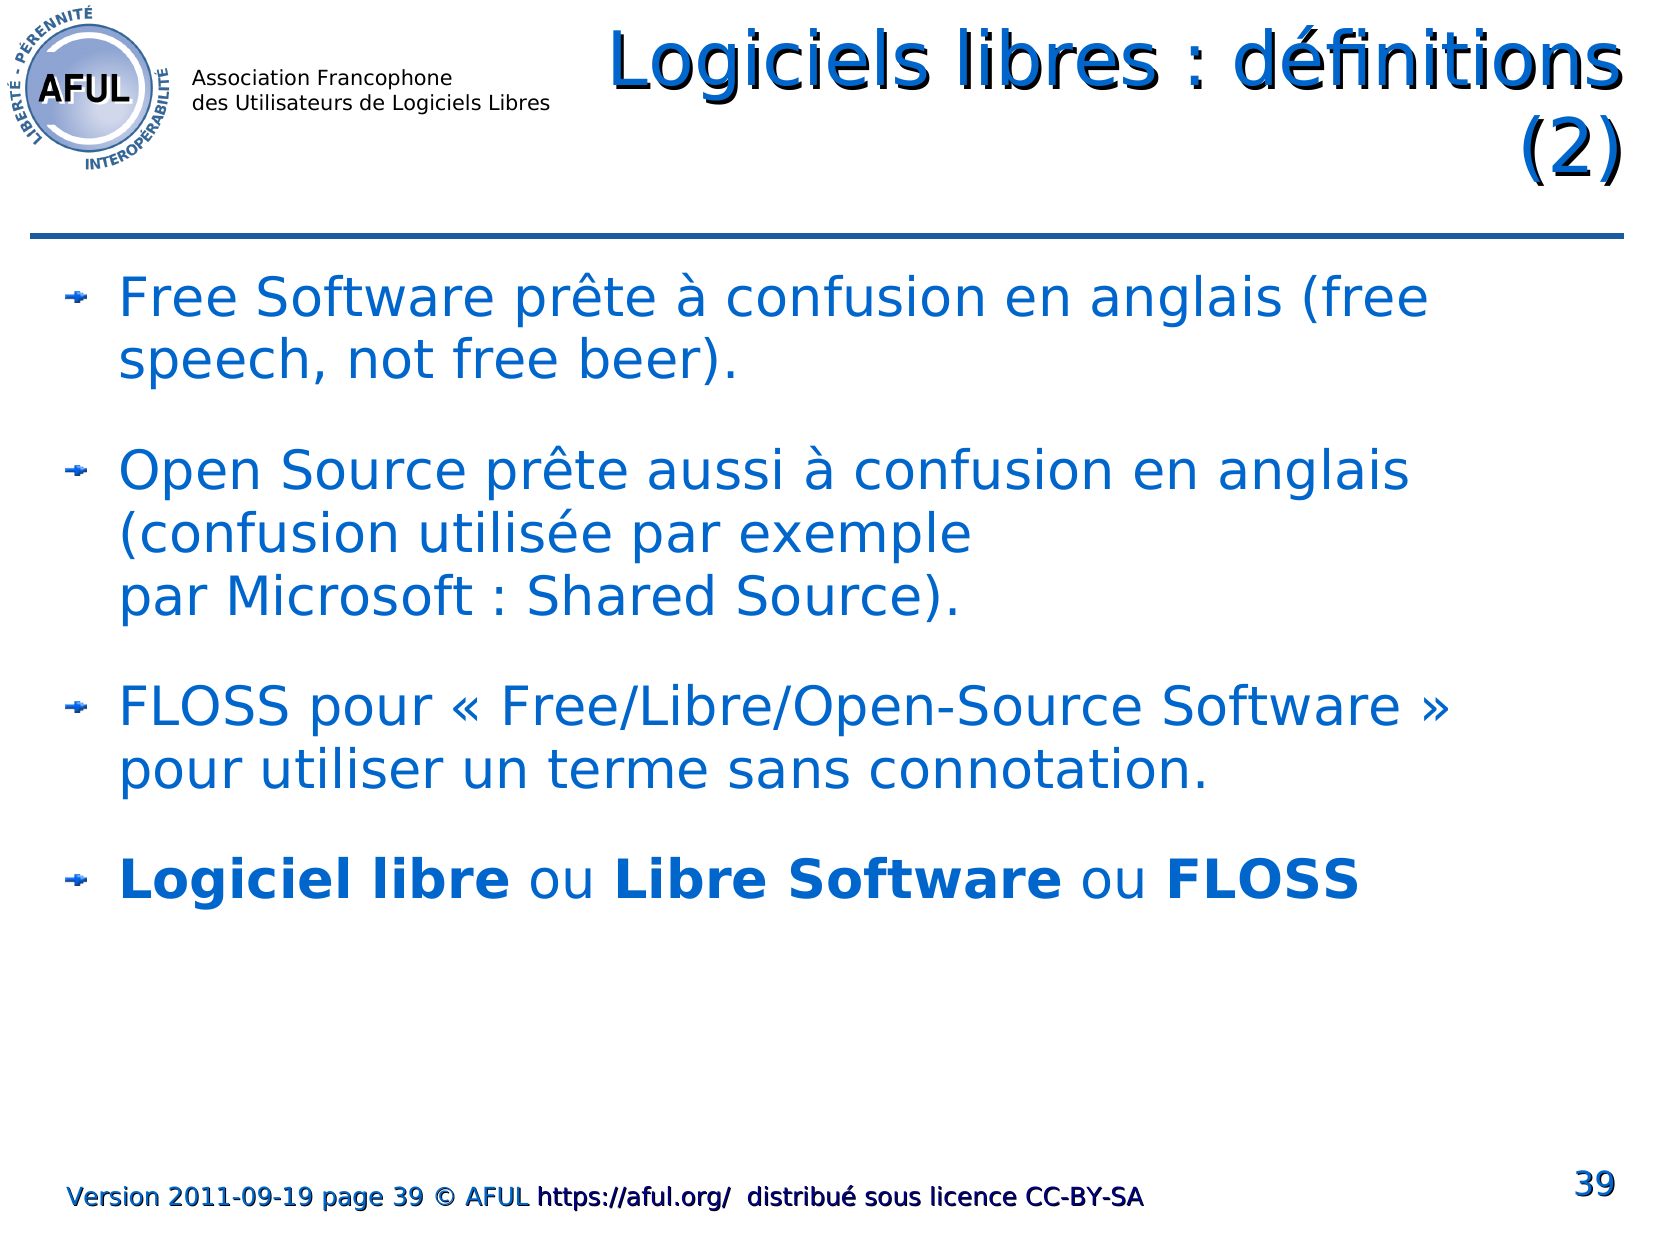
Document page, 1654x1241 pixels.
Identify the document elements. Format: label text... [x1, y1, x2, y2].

list Free Software prête à confusion en anglais (free speech, not free beer). Open Source prête aussi à confusion en anglais (confusion utilisée par exemple par Microsoft : Shared Source). FLOSS pour « Free/Libre/Open-Source Software » pour utiliser un terme sans connotation. Logiciel libre ou Libre Software ou FLOSS [47, 265, 1595, 1211]
title Logiciels libres : définitions (2) [501, 0, 1625, 207]
picture [0, 0, 178, 178]
